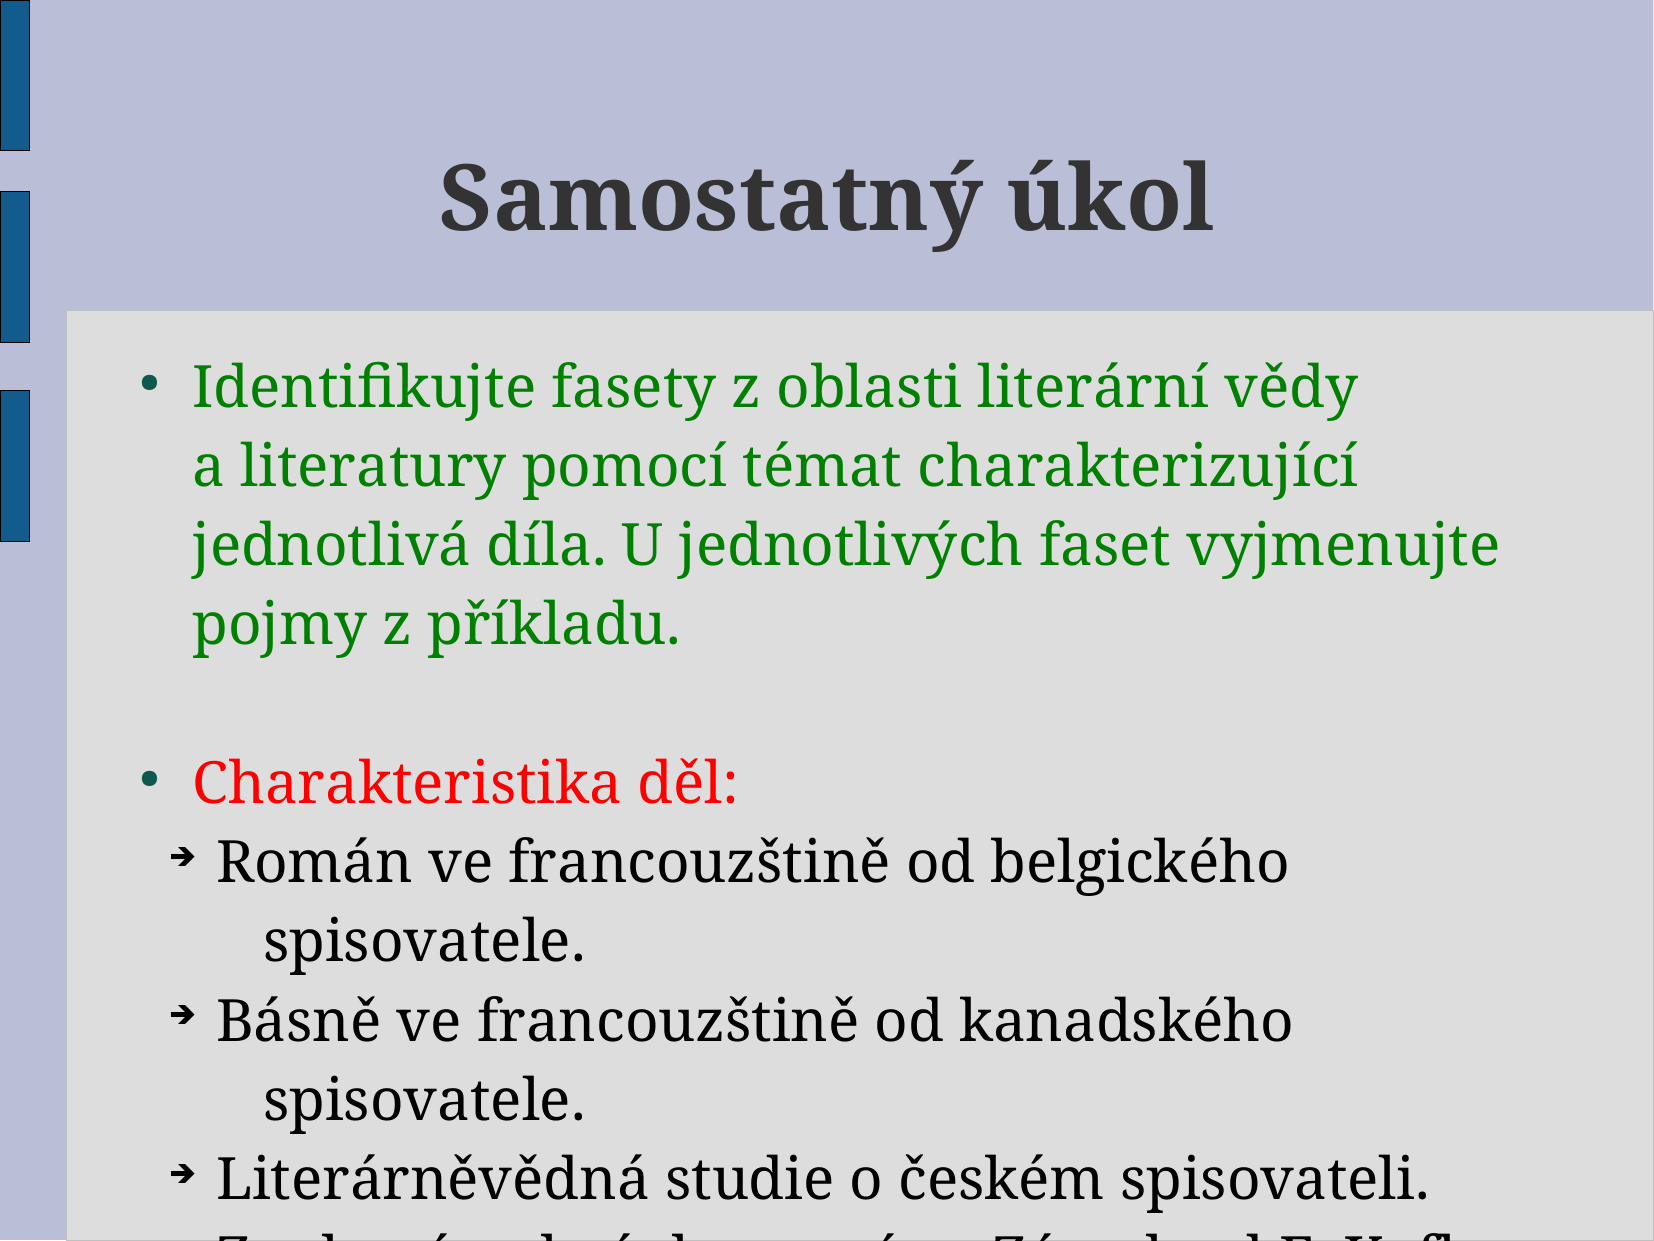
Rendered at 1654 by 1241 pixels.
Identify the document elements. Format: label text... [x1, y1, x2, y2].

title Samostatný úkol [121, 91, 1534, 299]
list Identifikujte fasety z oblasti literární vědy a literatury pomocí témat charakterizující jednotlivá díla. U jednotlivých faset vyjmenujte pojmy z příkladu. Charakteristika děl: Román ve francouzštině od belgického spisovatele. Básně ve francouzštině od kanadského spisovatele. Literárněvědná studie o českém spisovateli. Zvuková nahrávka románu Zámek od F. Kafky. Výbor z díla Milana Kundery. [121, 344, 1534, 1182]
